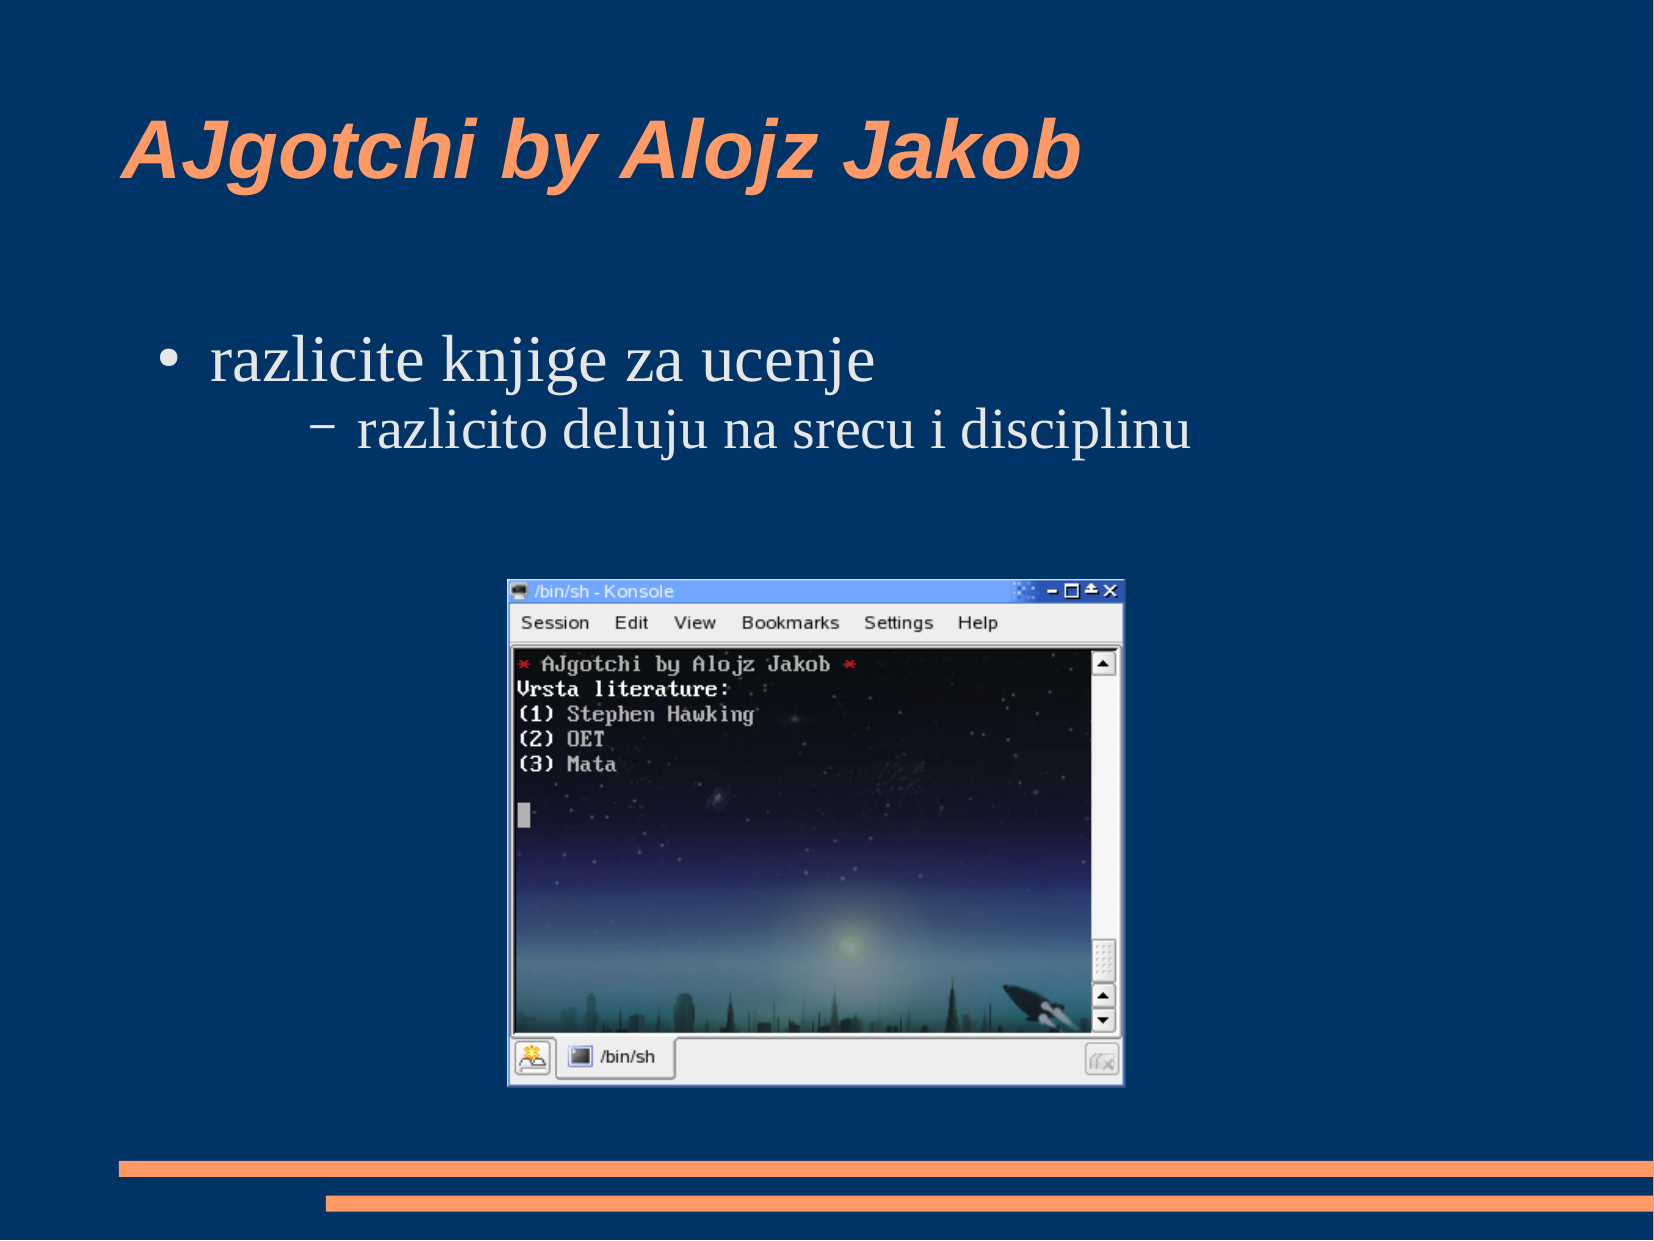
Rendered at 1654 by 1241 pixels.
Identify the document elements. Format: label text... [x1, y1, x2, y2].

title AJgotchi by Alojz Jakob [121, 46, 1534, 254]
picture [507, 579, 1126, 1088]
list razlicite knjige za ucenje razlicito deluju na srecu i disciplinu [121, 322, 1561, 1132]
